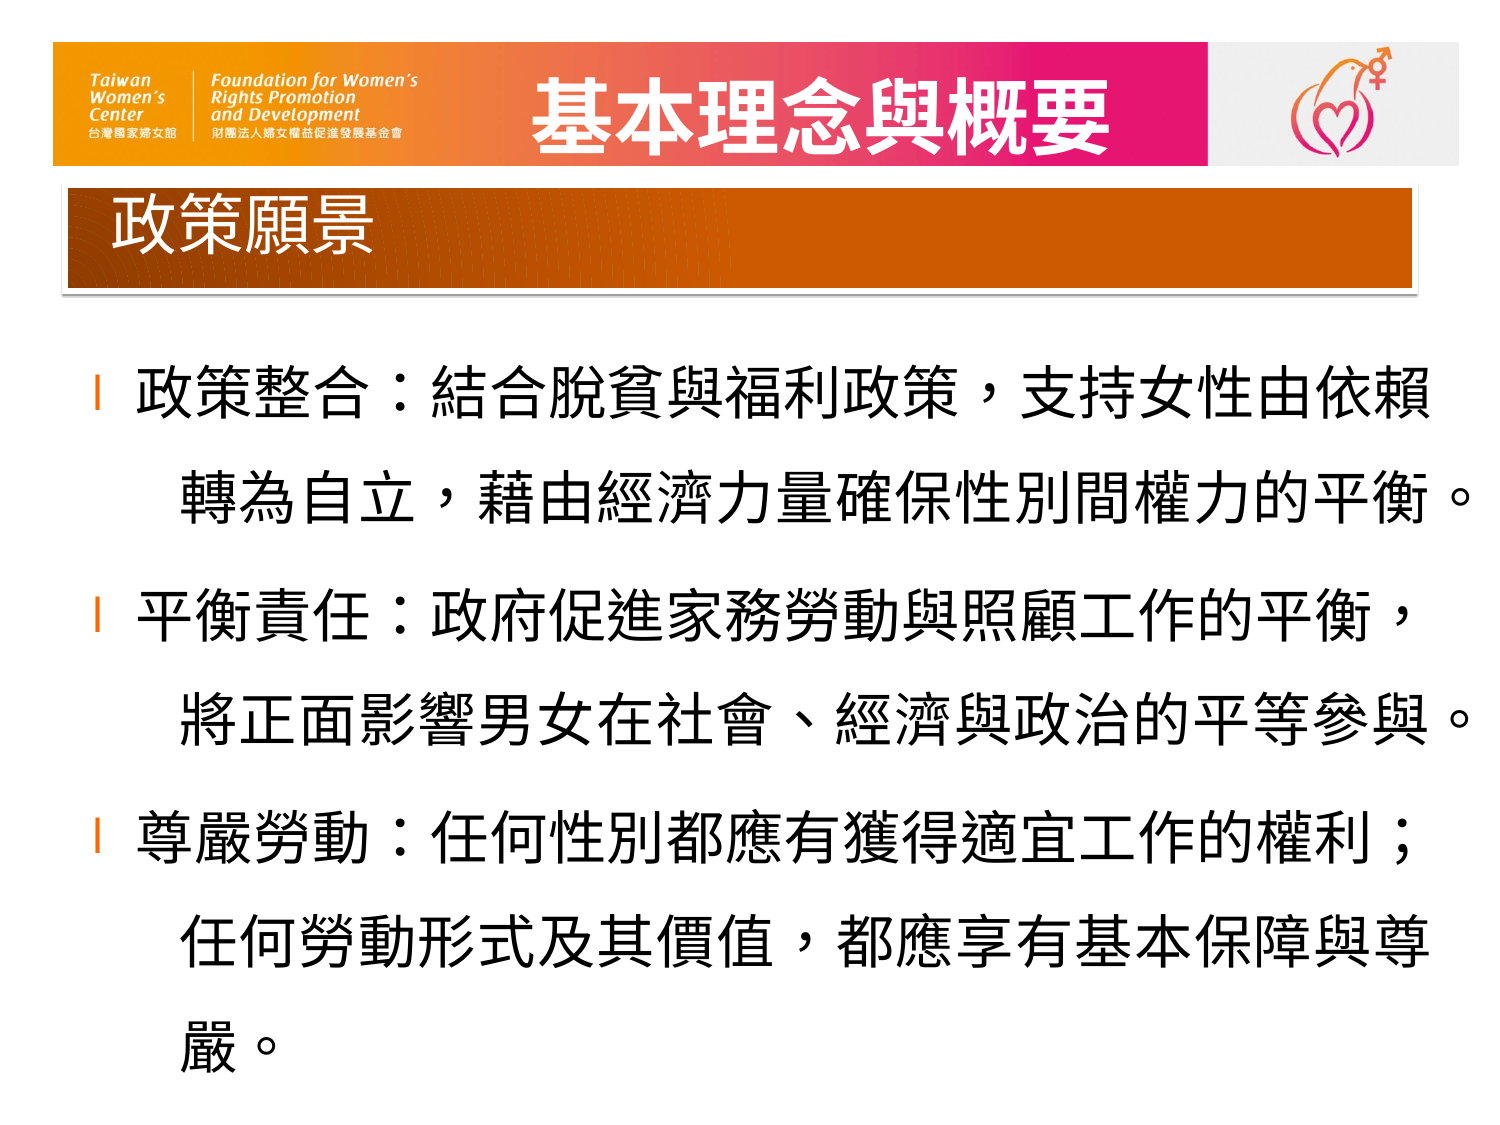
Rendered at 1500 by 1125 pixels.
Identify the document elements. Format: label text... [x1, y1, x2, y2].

text_box 政策願景 [64, 184, 1415, 291]
list 政策整合：結合脫貧與福利政策，支持女性由依賴轉為自立，藉由經濟力量確保性別間權力的平衡。 平衡責任：政府促進家務勞動與照顧工作的平衡，將正面影響男女在社會、經濟與政治的平等參與。 尊嚴勞動：任何性別都應有獲得適宜工作的權利；任何勞動形式及其價值，都應享有基本保障與尊嚴。 [76, 314, 1447, 979]
title 基本理念與概要 [218, 45, 1426, 185]
